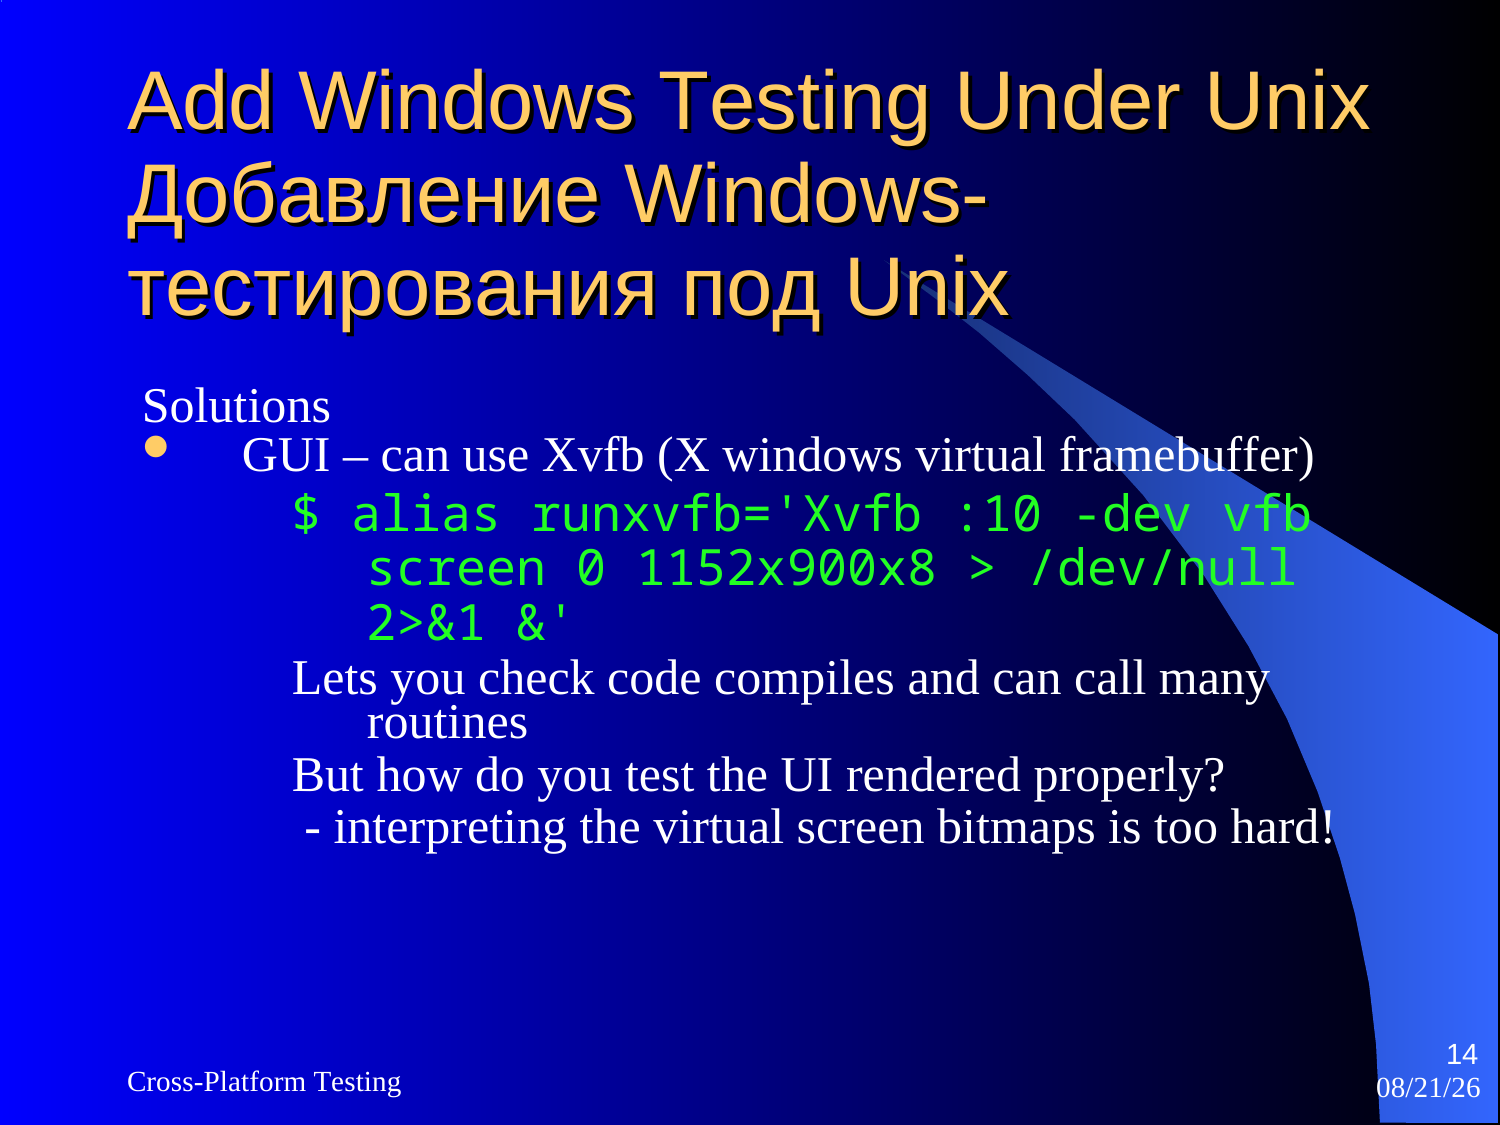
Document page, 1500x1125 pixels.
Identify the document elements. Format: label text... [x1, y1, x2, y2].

title Add Windows Testing Under Unix Добавление Windows-тестирования под Unix [111, 46, 1438, 341]
list Solutions GUI – can use Xvfb (X windows virtual framebuffer) $ alias runxvfb='Xvfb :10 -dev vfb screen 0 1152x900x8 > /dev/null 2>&1 &' Lets you check code compiles and can call many routines But how do you test the UI rendered properly? - interpreting the virtual screen bitmaps is too hard! [111, 383, 1387, 1089]
